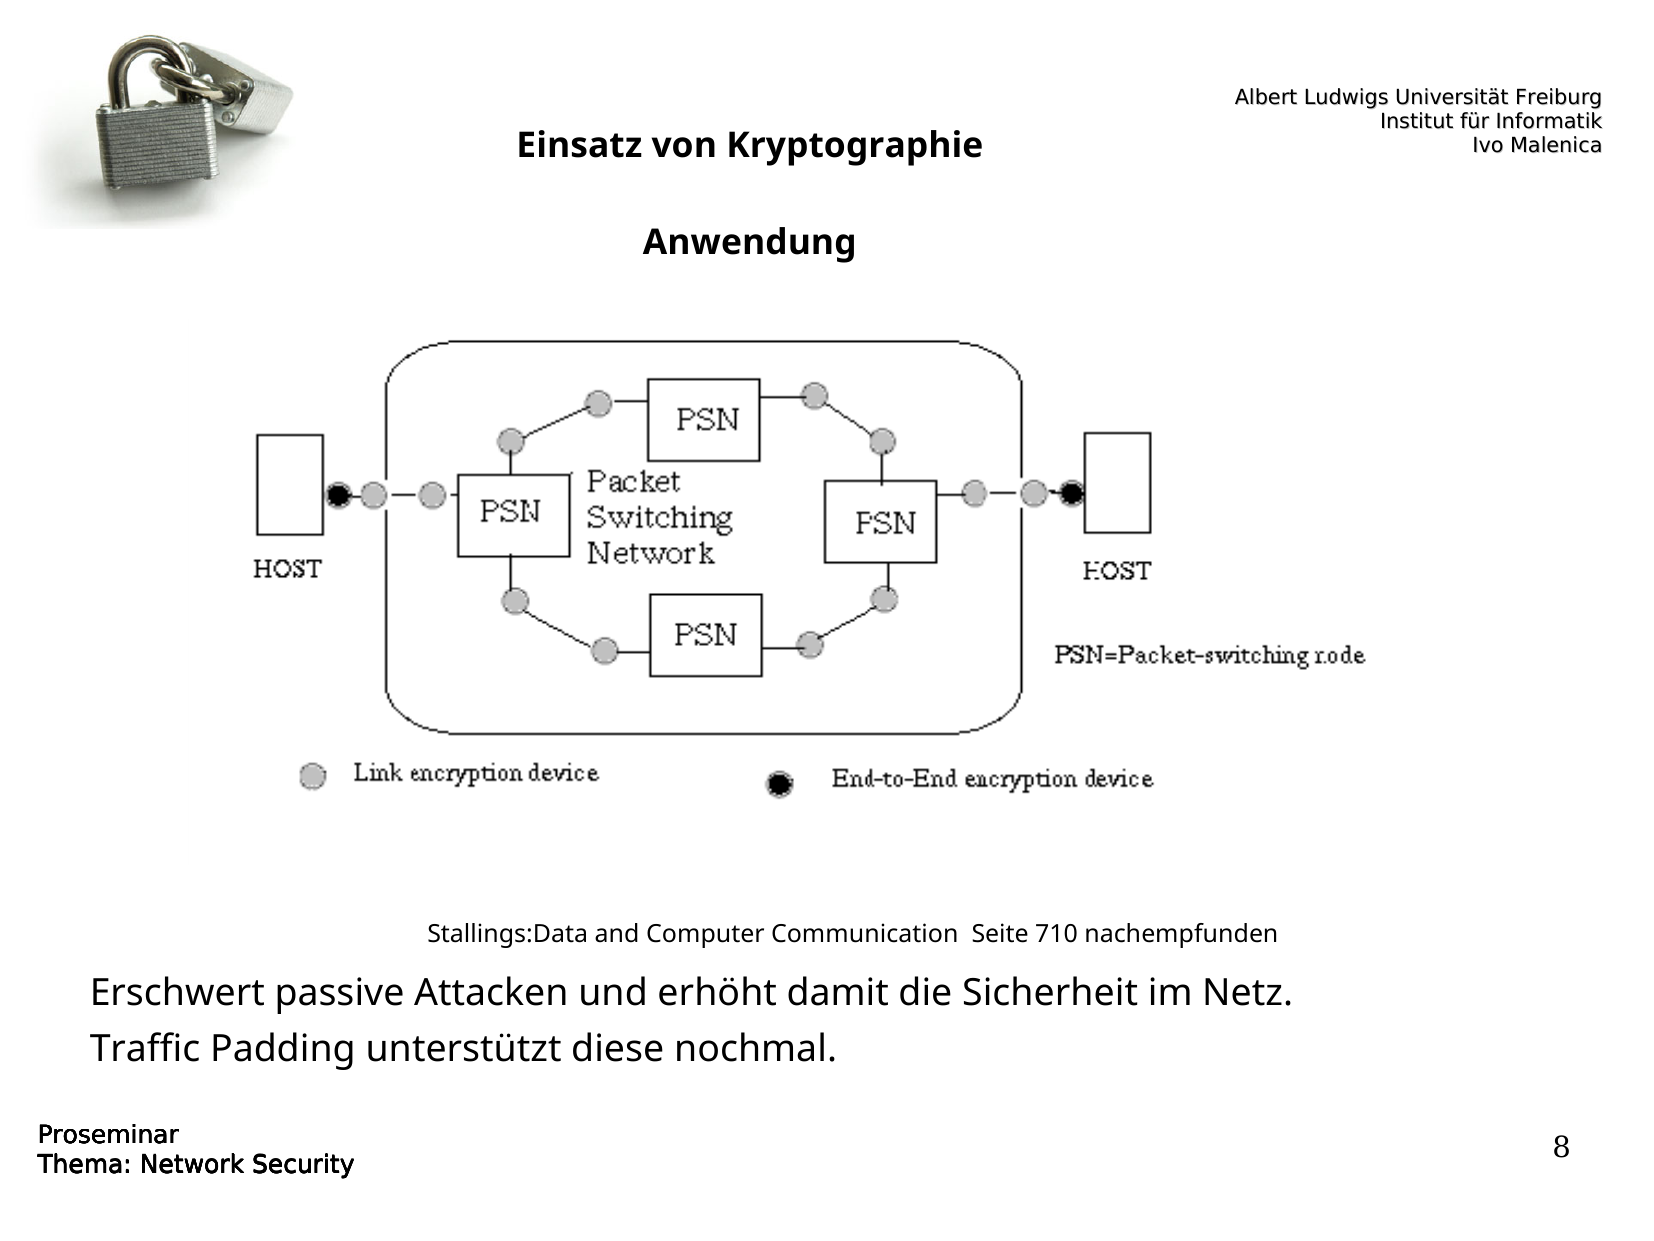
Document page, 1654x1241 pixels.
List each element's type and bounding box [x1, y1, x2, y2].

picture [187, 319, 1438, 865]
picture [20, 23, 321, 229]
